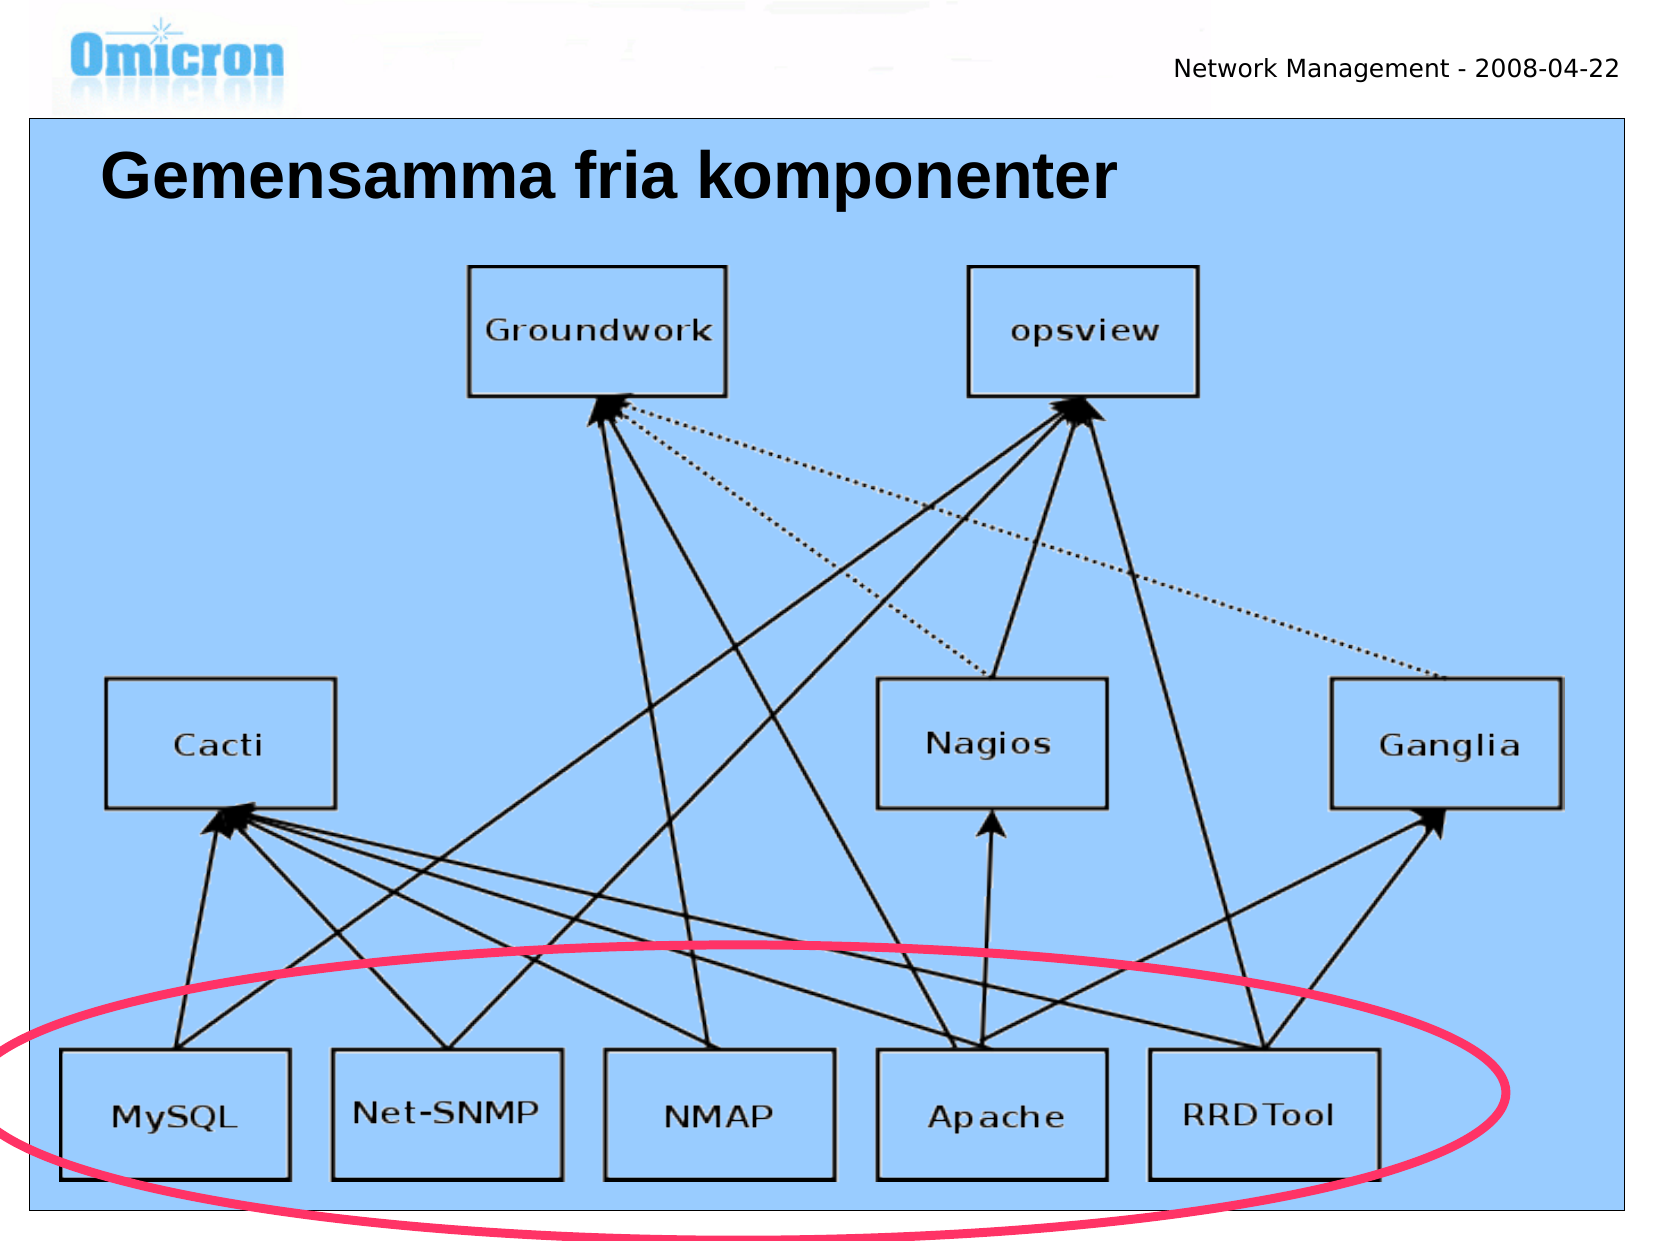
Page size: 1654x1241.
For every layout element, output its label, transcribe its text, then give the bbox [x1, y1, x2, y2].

text_box [29, 1155, 243, 1211]
text_box [29, 1029, 59, 1156]
list Gemensamma fria komponenter [82, 138, 1571, 1100]
text_box [29, 118, 1625, 1211]
text_box [151, 1182, 1325, 1211]
picture [29, 0, 1211, 118]
picture [59, 950, 1501, 1182]
text_box Network Management - 2008-04-22 [1158, 46, 1636, 91]
picture [59, 265, 1565, 1182]
picture [59, 1167, 106, 1182]
